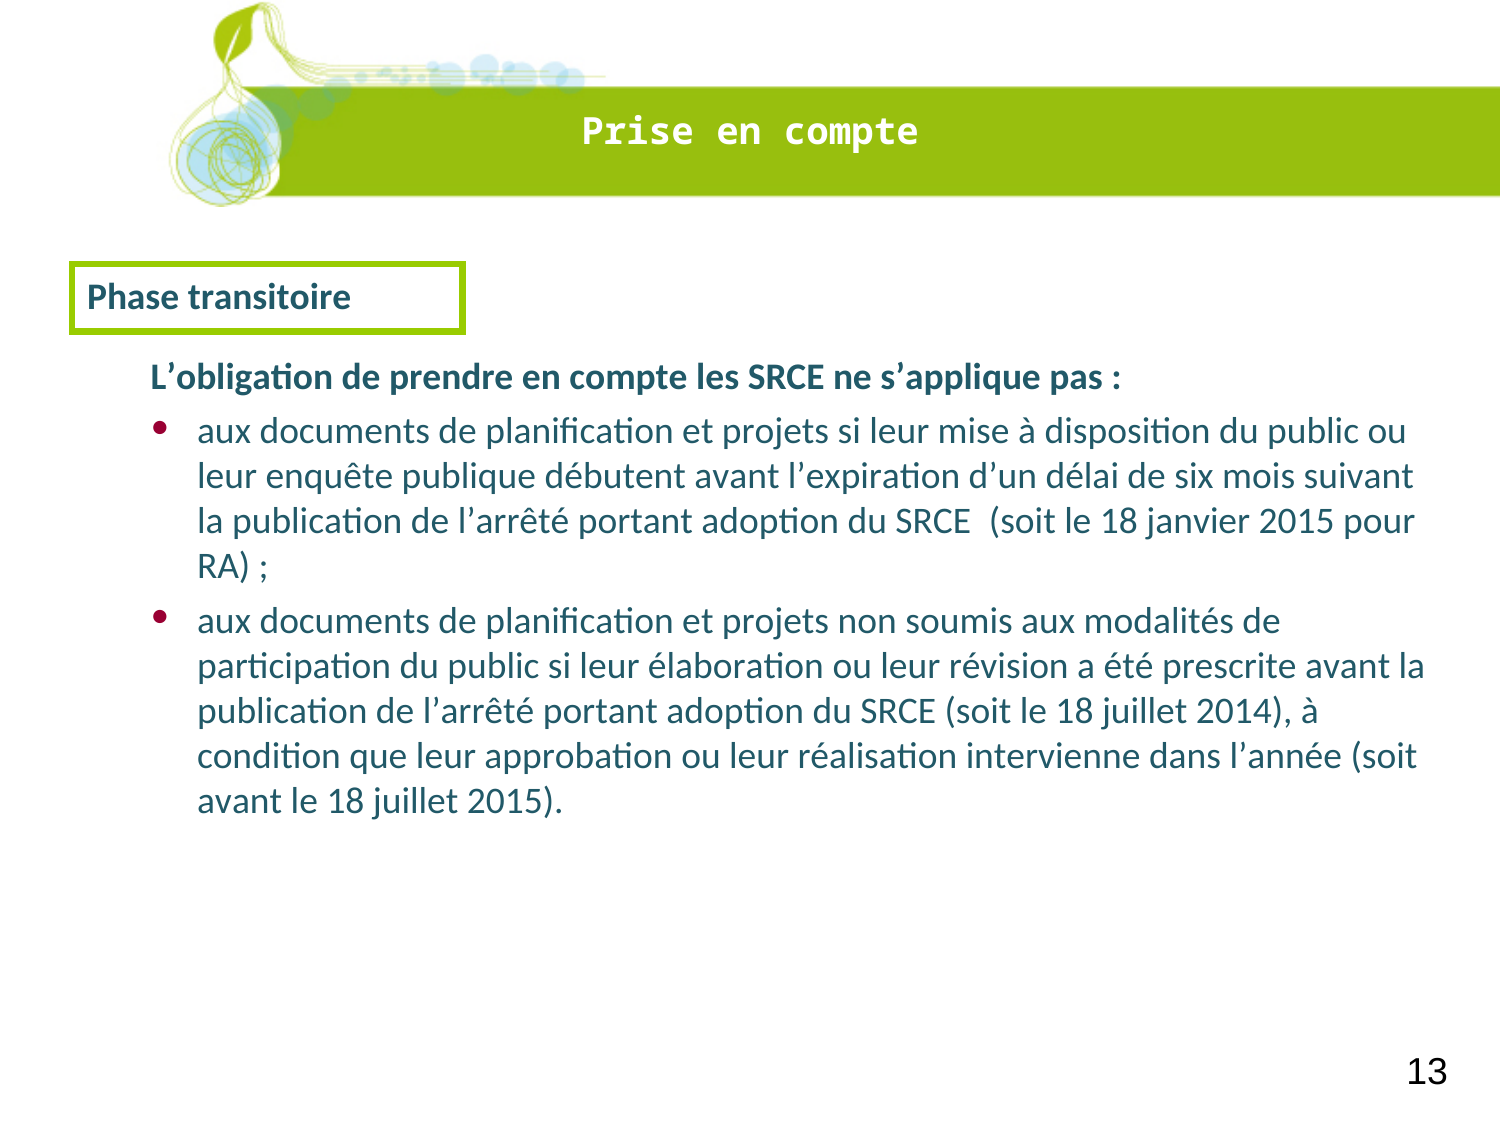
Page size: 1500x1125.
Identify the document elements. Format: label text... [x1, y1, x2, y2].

text_box L’obligation de prendre en compte les SRCE ne s’applique pas : aux documents de planification et projets si leur mise à disposition du public ou leur enquête publique débutent avant l’expiration d’un délai de six mois suivant la publication de l’arrêté portant adoption du SRCE (soit le 18 janvier 2015 pour RA) ; aux documents de planification et projets non soumis aux modalités de participation du public si leur élaboration ou leur révision a été prescrite avant la publication de l’arrêté portant adoption du SRCE (soit le 18 juillet 2014), à condition que leur approbation ou leur réalisation intervienne dans l’année (soit avant le 18 juillet 2015). [60, 344, 1448, 986]
text_box <numéro> [1391, 1039, 1471, 1101]
text_box Prise en compte [112, 99, 1388, 288]
text_box Phase transitoire [71, 264, 463, 332]
picture [0, 0, 1500, 207]
